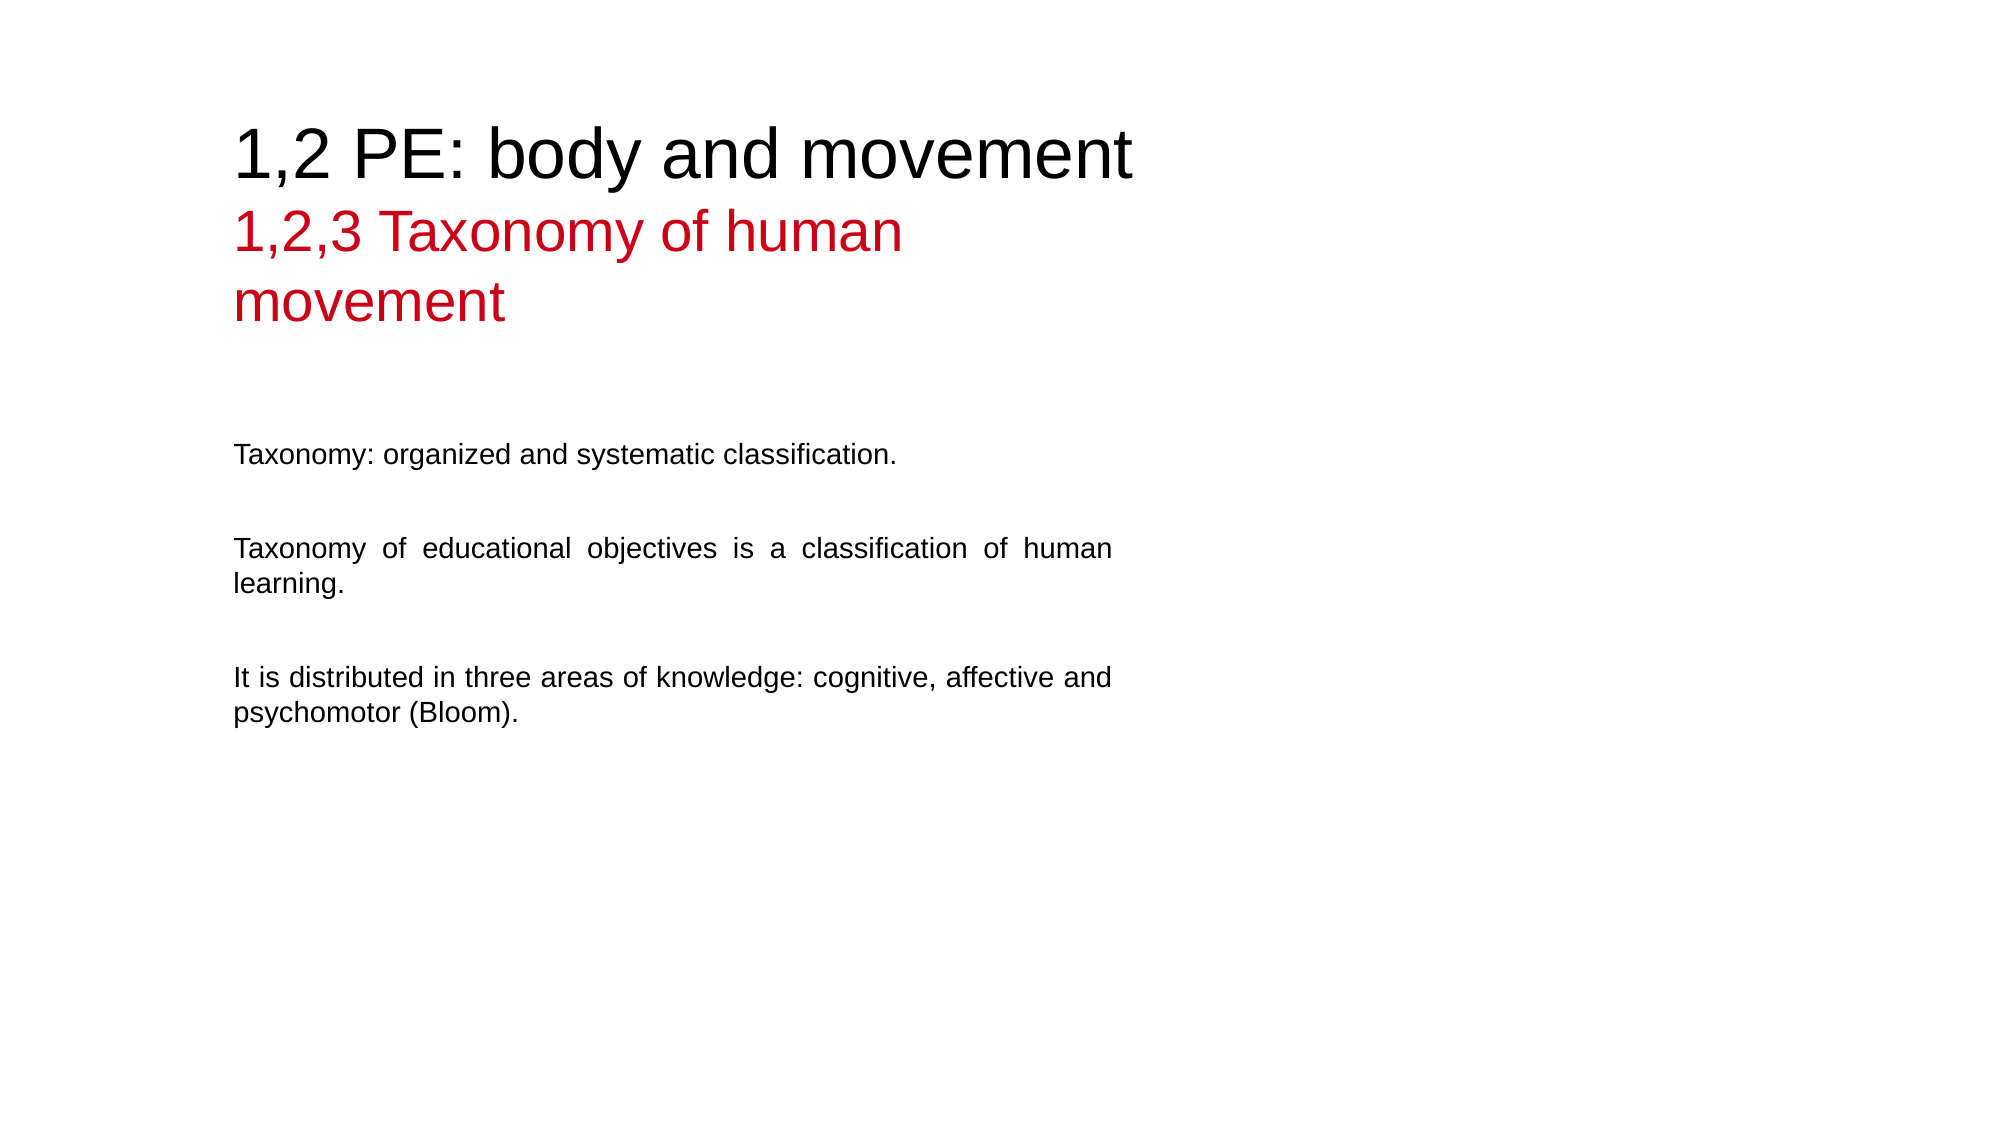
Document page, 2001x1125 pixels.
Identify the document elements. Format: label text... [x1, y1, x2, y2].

list Taxonomy: organized and systematic classification. Taxonomy of educational objectives is a classification of human learning. It is distributed in three areas of knowledge: cognitive, affective and psychomotor (Bloom). [233, 341, 1140, 949]
title 1,2 PE: body and movement [233, 91, 1140, 193]
subtitle 1,2,3 Taxonomy of human movement [233, 193, 1140, 253]
